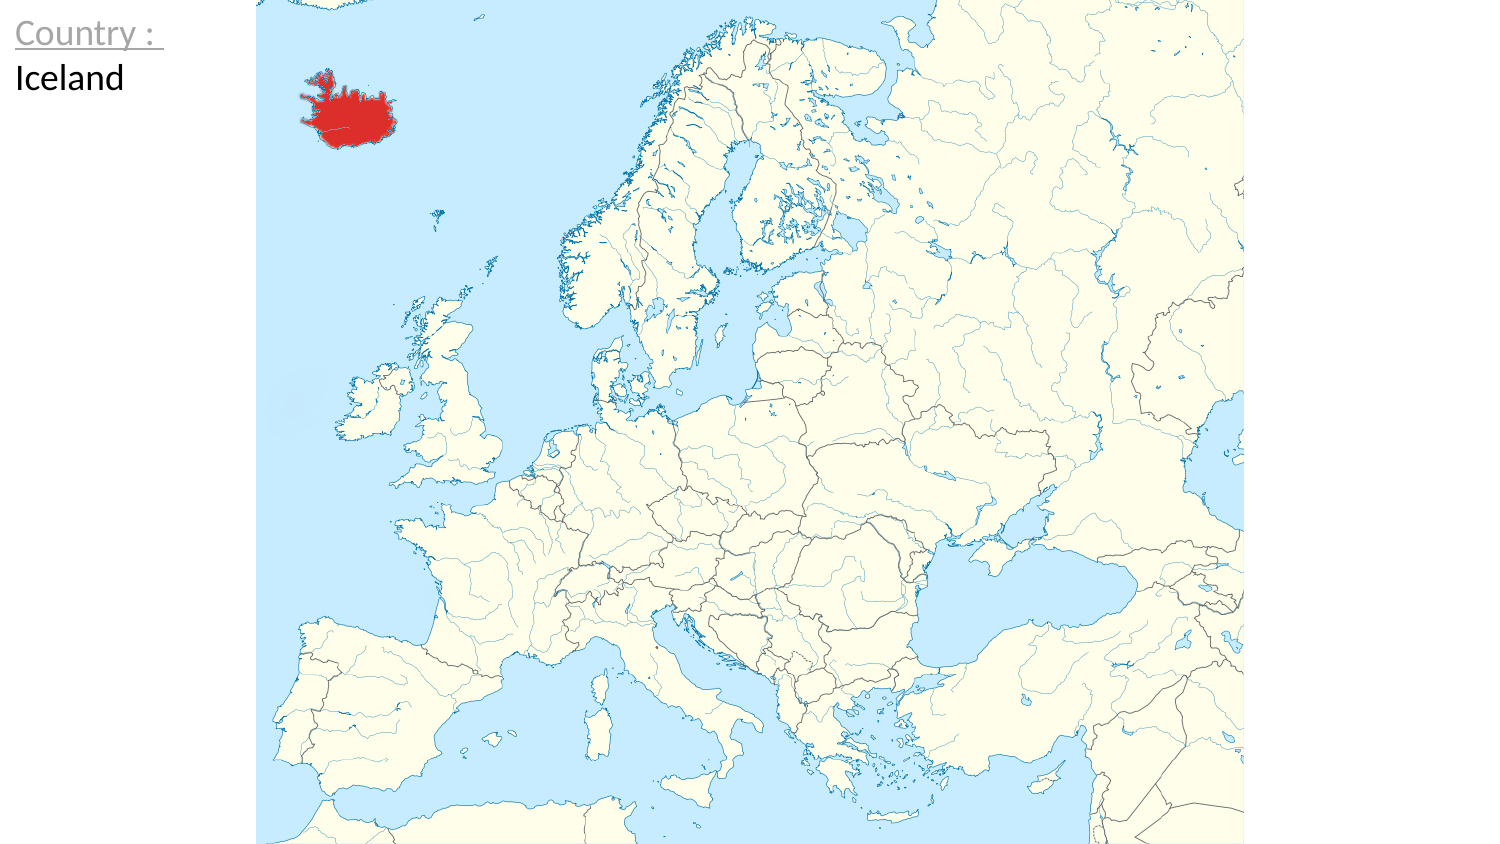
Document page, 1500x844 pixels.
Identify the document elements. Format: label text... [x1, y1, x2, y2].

text_box Country : Iceland [0, 0, 256, 295]
picture [256, 0, 1244, 844]
